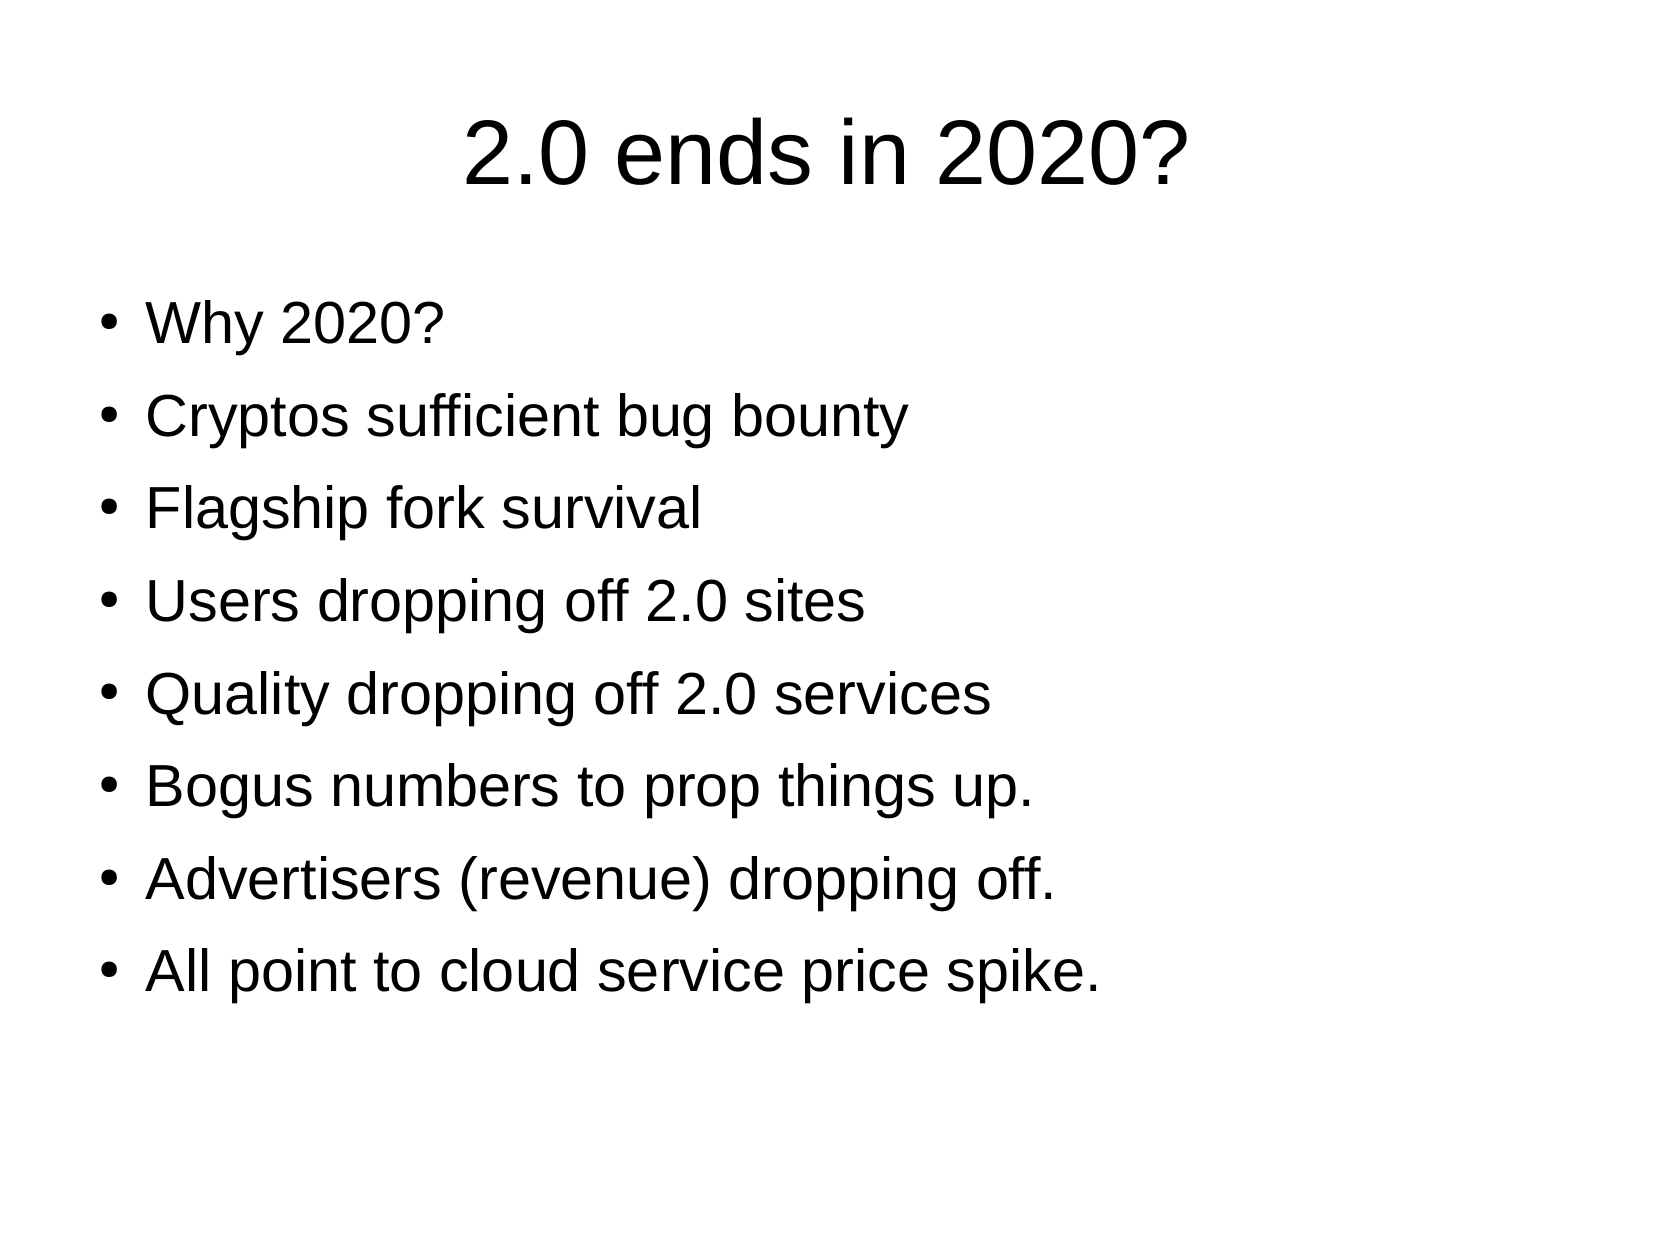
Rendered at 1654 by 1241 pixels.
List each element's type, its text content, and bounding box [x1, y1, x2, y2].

title 2.0 ends in 2020? [82, 49, 1571, 257]
list Why 2020? Cryptos sufficient bug bounty Flagship fork survival Users dropping off 2.0 sites Quality dropping off 2.0 services Bogus numbers to prop things up. Advertisers (revenue) dropping off. All point to cloud service price spike. [82, 290, 1571, 1010]
